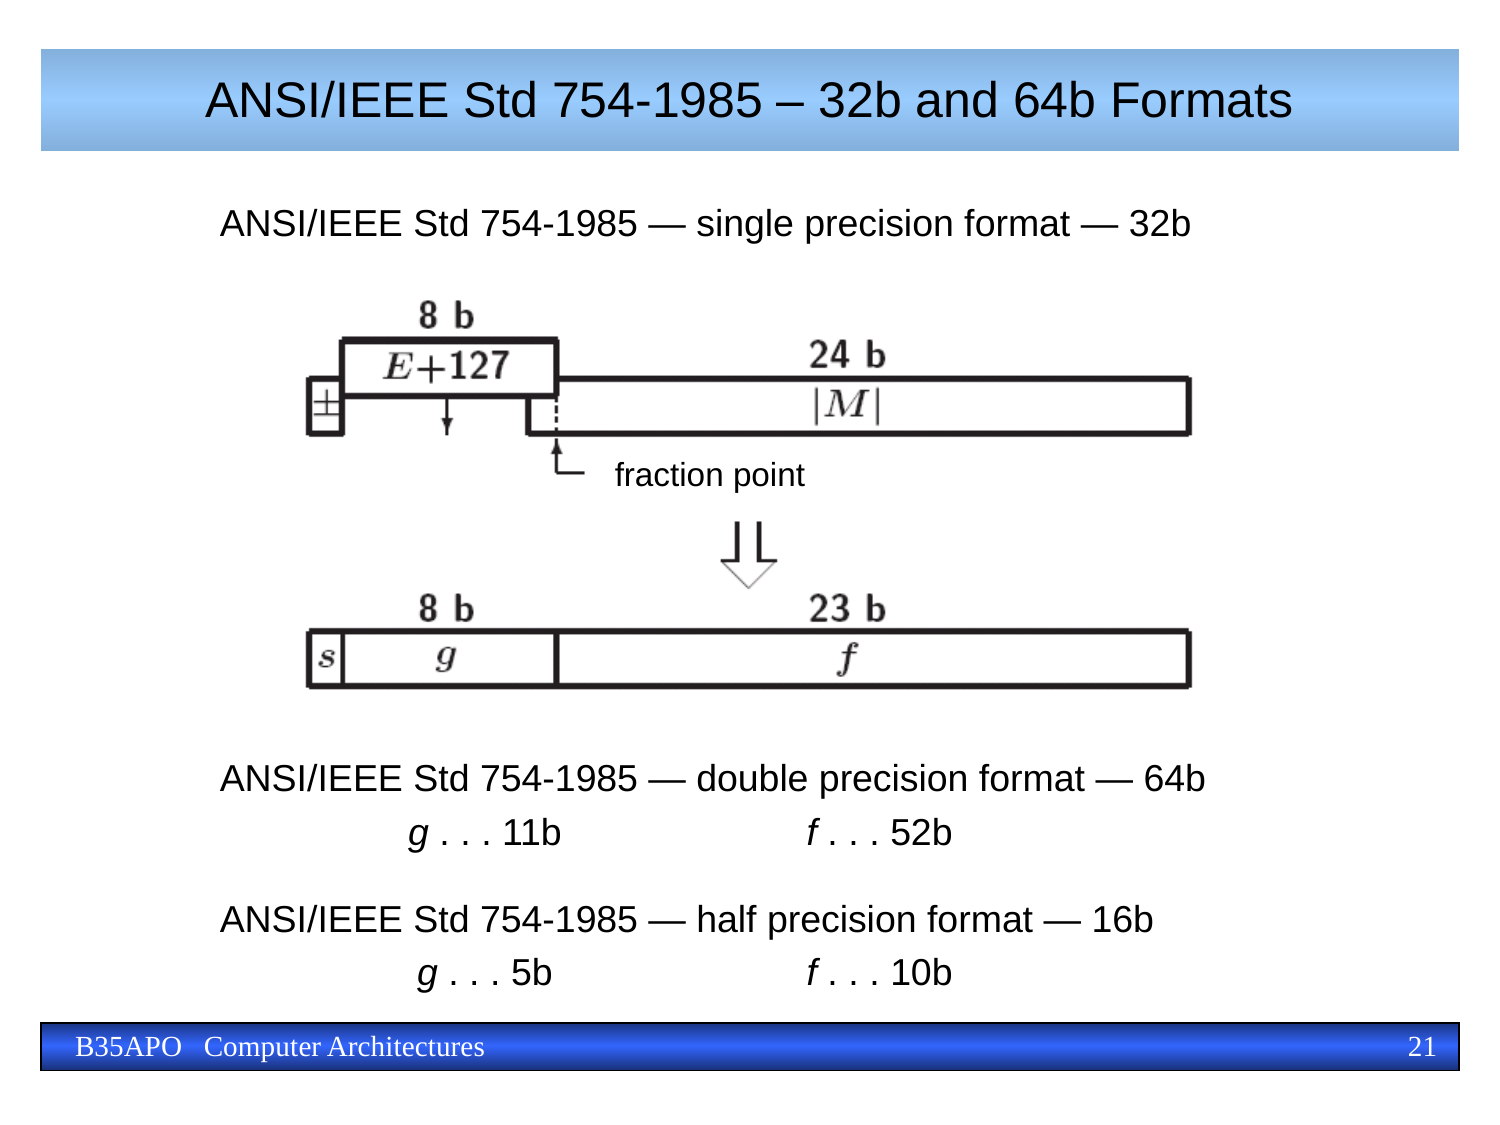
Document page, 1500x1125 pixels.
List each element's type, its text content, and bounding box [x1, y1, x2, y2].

text_box fraction point [600, 449, 1201, 502]
text_box ANSI/IEEE Std 754-1985 — half precision format — 16b [191, 887, 1338, 948]
title ANSI/IEEE Std 754-1985 – 32b and 64b Formats [41, 49, 1459, 151]
text_box g . . . 5b [389, 940, 568, 1001]
text_box ANSI/IEEE Std 754-1985 — single precision format — 32b [191, 191, 1338, 252]
text_box g . . . 11b [380, 799, 577, 861]
picture [253, 296, 1247, 724]
text_box f . . . 10b [778, 940, 968, 1001]
text_box f . . . 52b [778, 799, 968, 861]
text_box ANSI/IEEE Std 754-1985 — double precision format — 64b [191, 746, 1338, 808]
